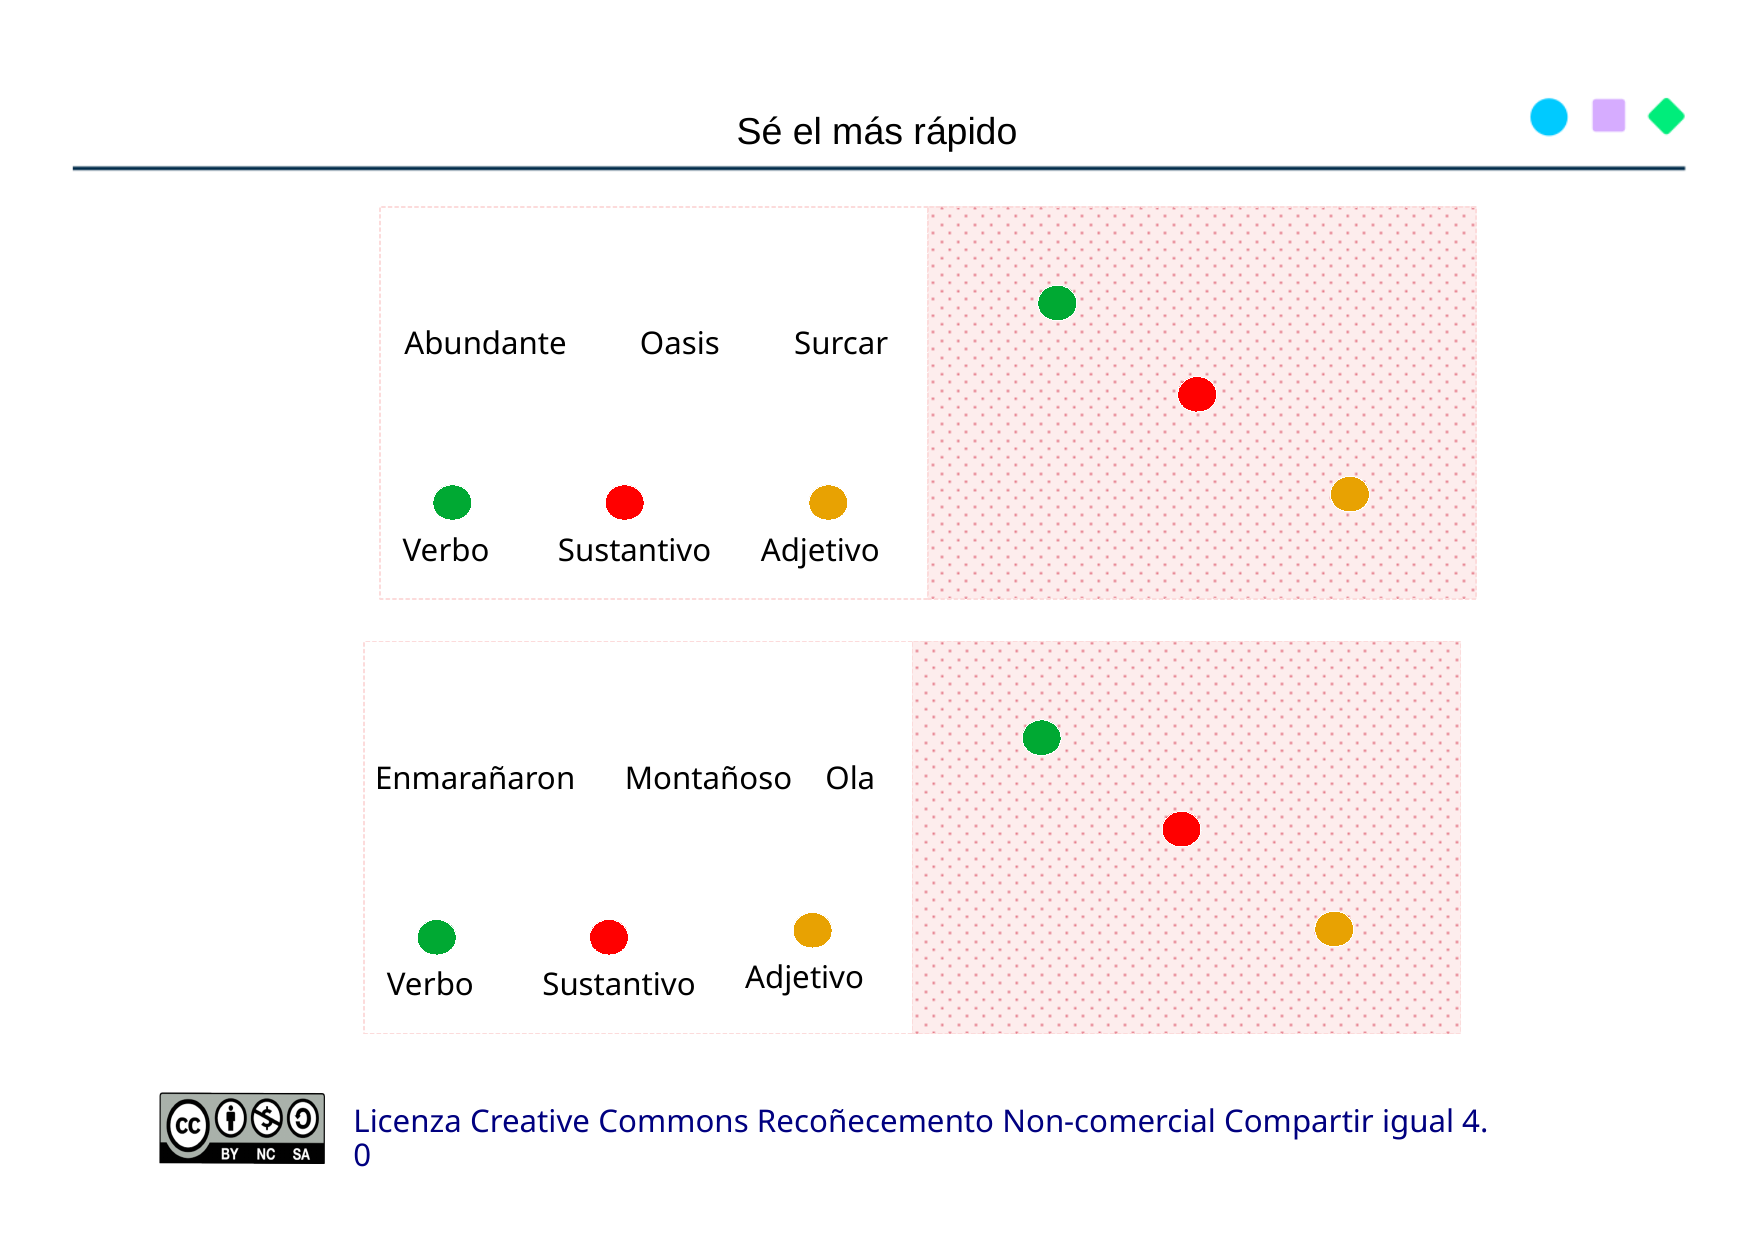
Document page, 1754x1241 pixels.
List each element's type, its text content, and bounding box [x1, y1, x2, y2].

text_box Oasis [625, 313, 746, 369]
text_box Sustantivo [527, 955, 719, 1011]
text_box [417, 919, 457, 955]
text_box Abundante [389, 313, 587, 369]
text_box Montañoso [610, 748, 810, 804]
text_box [928, 206, 1477, 599]
text_box Adjetivo [746, 520, 928, 592]
text_box [808, 484, 848, 520]
text_box Sustantivo [543, 520, 735, 576]
picture [59, 70, 1695, 194]
text_box Enmarañaron [360, 748, 594, 804]
text_box [792, 912, 833, 947]
text_box Ola [810, 748, 900, 804]
text_box [432, 484, 472, 520]
text_box [912, 641, 1461, 1034]
text_box Verbo [372, 955, 496, 1011]
text_box [589, 919, 629, 955]
text_box Verbo [387, 520, 512, 576]
text_box Surcar [779, 313, 913, 369]
text_box Adjetivo [730, 947, 912, 1020]
picture [159, 1092, 325, 1164]
text_box [605, 484, 645, 520]
text_box Licenza Creative Commons Recoñecemento Non-comercial Compartir igual 4.0 [338, 1072, 1506, 1170]
